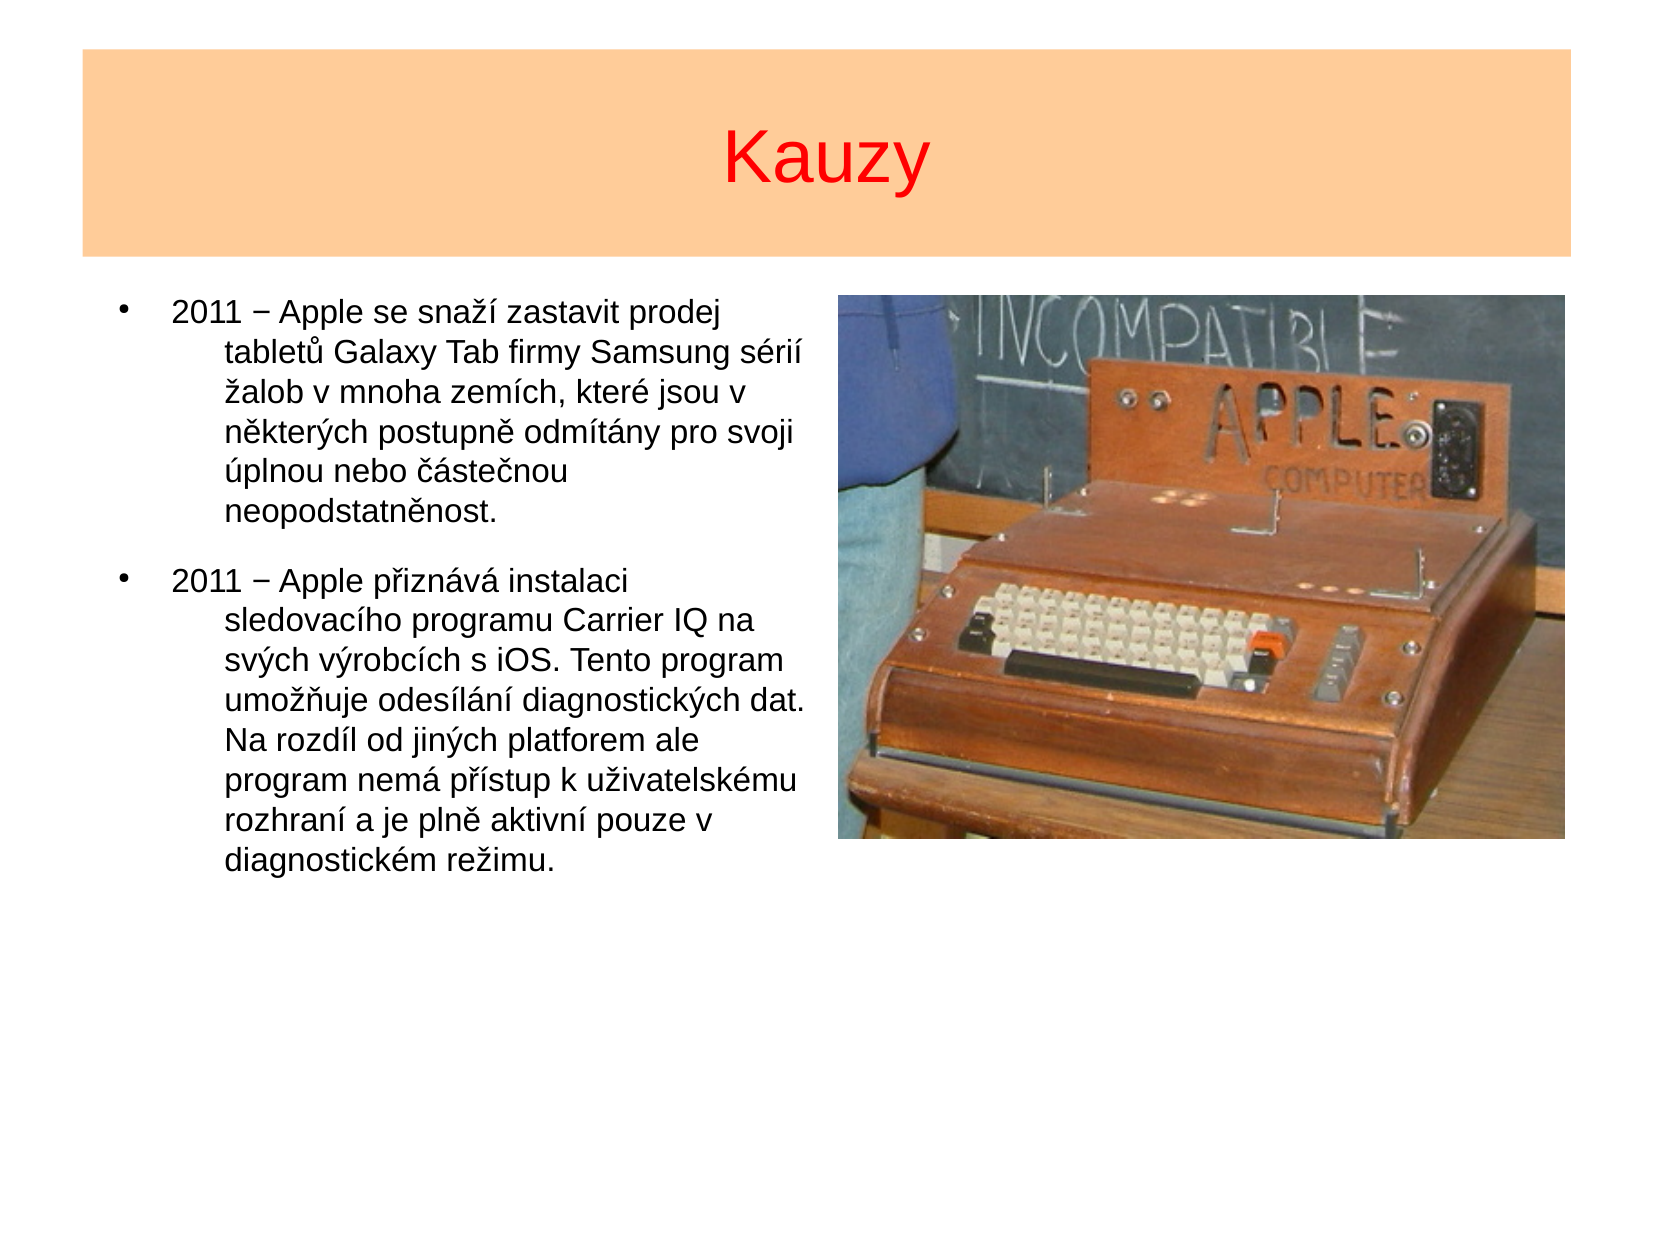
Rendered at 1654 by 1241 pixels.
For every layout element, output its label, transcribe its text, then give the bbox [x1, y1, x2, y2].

title Kauzy [82, 49, 1571, 257]
picture [838, 295, 1565, 839]
list 2011 − Apple se snaží zastavit prodej tabletů Galaxy Tab firmy Samsung sérií žalob v mnoha zemích, které jsou v některých postupně odmítány pro svoji úplnou nebo částečnou neopodstatněnost. 2011 − Apple přiznává instalaci sledovacího programu Carrier IQ na svých výrobcích s iOS. Tento program umožňuje odesílání diagnostických dat. Na rozdíl od jiných platforem ale program nemá přístup k uživatelskému rozhraní a je plně aktivní pouze v diagnostickém režimu. [82, 290, 809, 1109]
